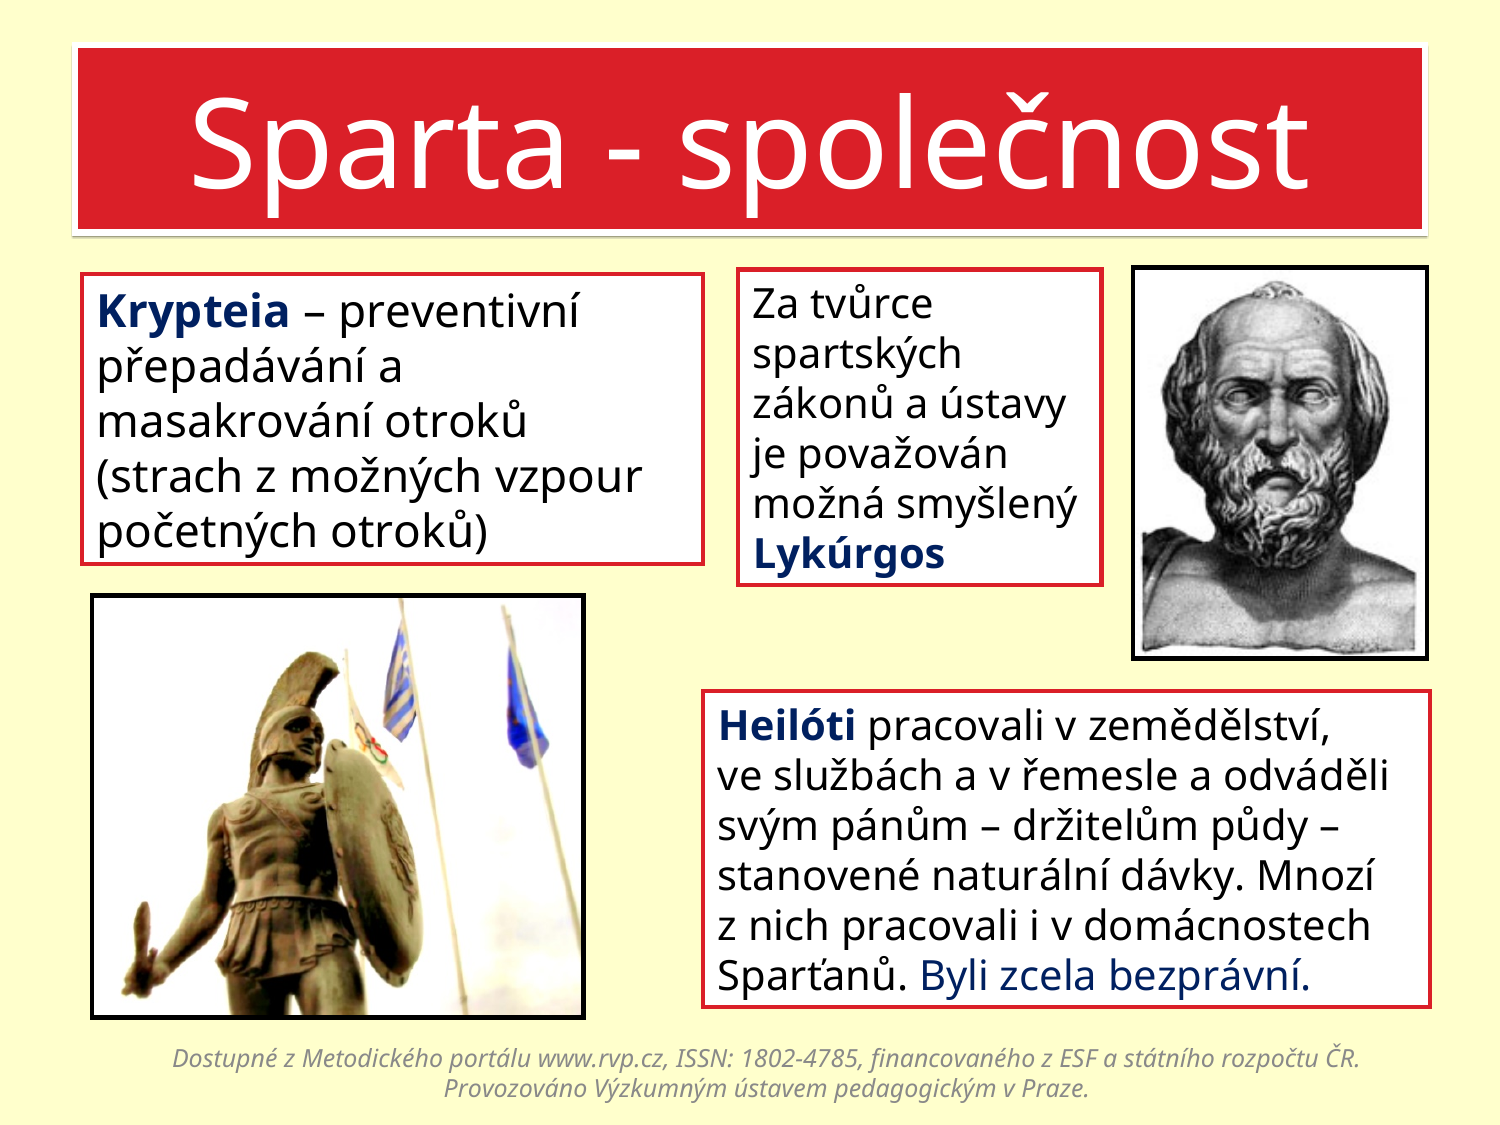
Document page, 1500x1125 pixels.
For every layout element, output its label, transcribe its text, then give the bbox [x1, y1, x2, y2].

text_box Dostupné z Metodického portálu www.rvp.cz, ISSN: 1802-4785, financovaného z ESF a státního rozpočtu ČR. Provozováno Výzkumným ústavem pedagogickým v Praze. [105, 1042, 1430, 1103]
picture [1134, 269, 1426, 657]
text_box Heilóti pracovali v zemědělství, ve službách a v řemesle a odváděli svým pánům – držitelům půdy – stanovené naturální dávky. Mnozí z nich pracovali i v domácnostech Sparťanů. Byli zcela bezprávní. [703, 691, 1430, 1007]
title Sparta - společnost [75, 45, 1426, 233]
text_box Za tvůrce spartských zákonů a ústavy je považován možná smyšlený Lykúrgos [738, 269, 1102, 586]
text_box [93, 597, 582, 1016]
list Krypteia – preventivní přepadávání a masakrování otroků (strach z možných vzpour početných otroků) [81, 274, 704, 551]
